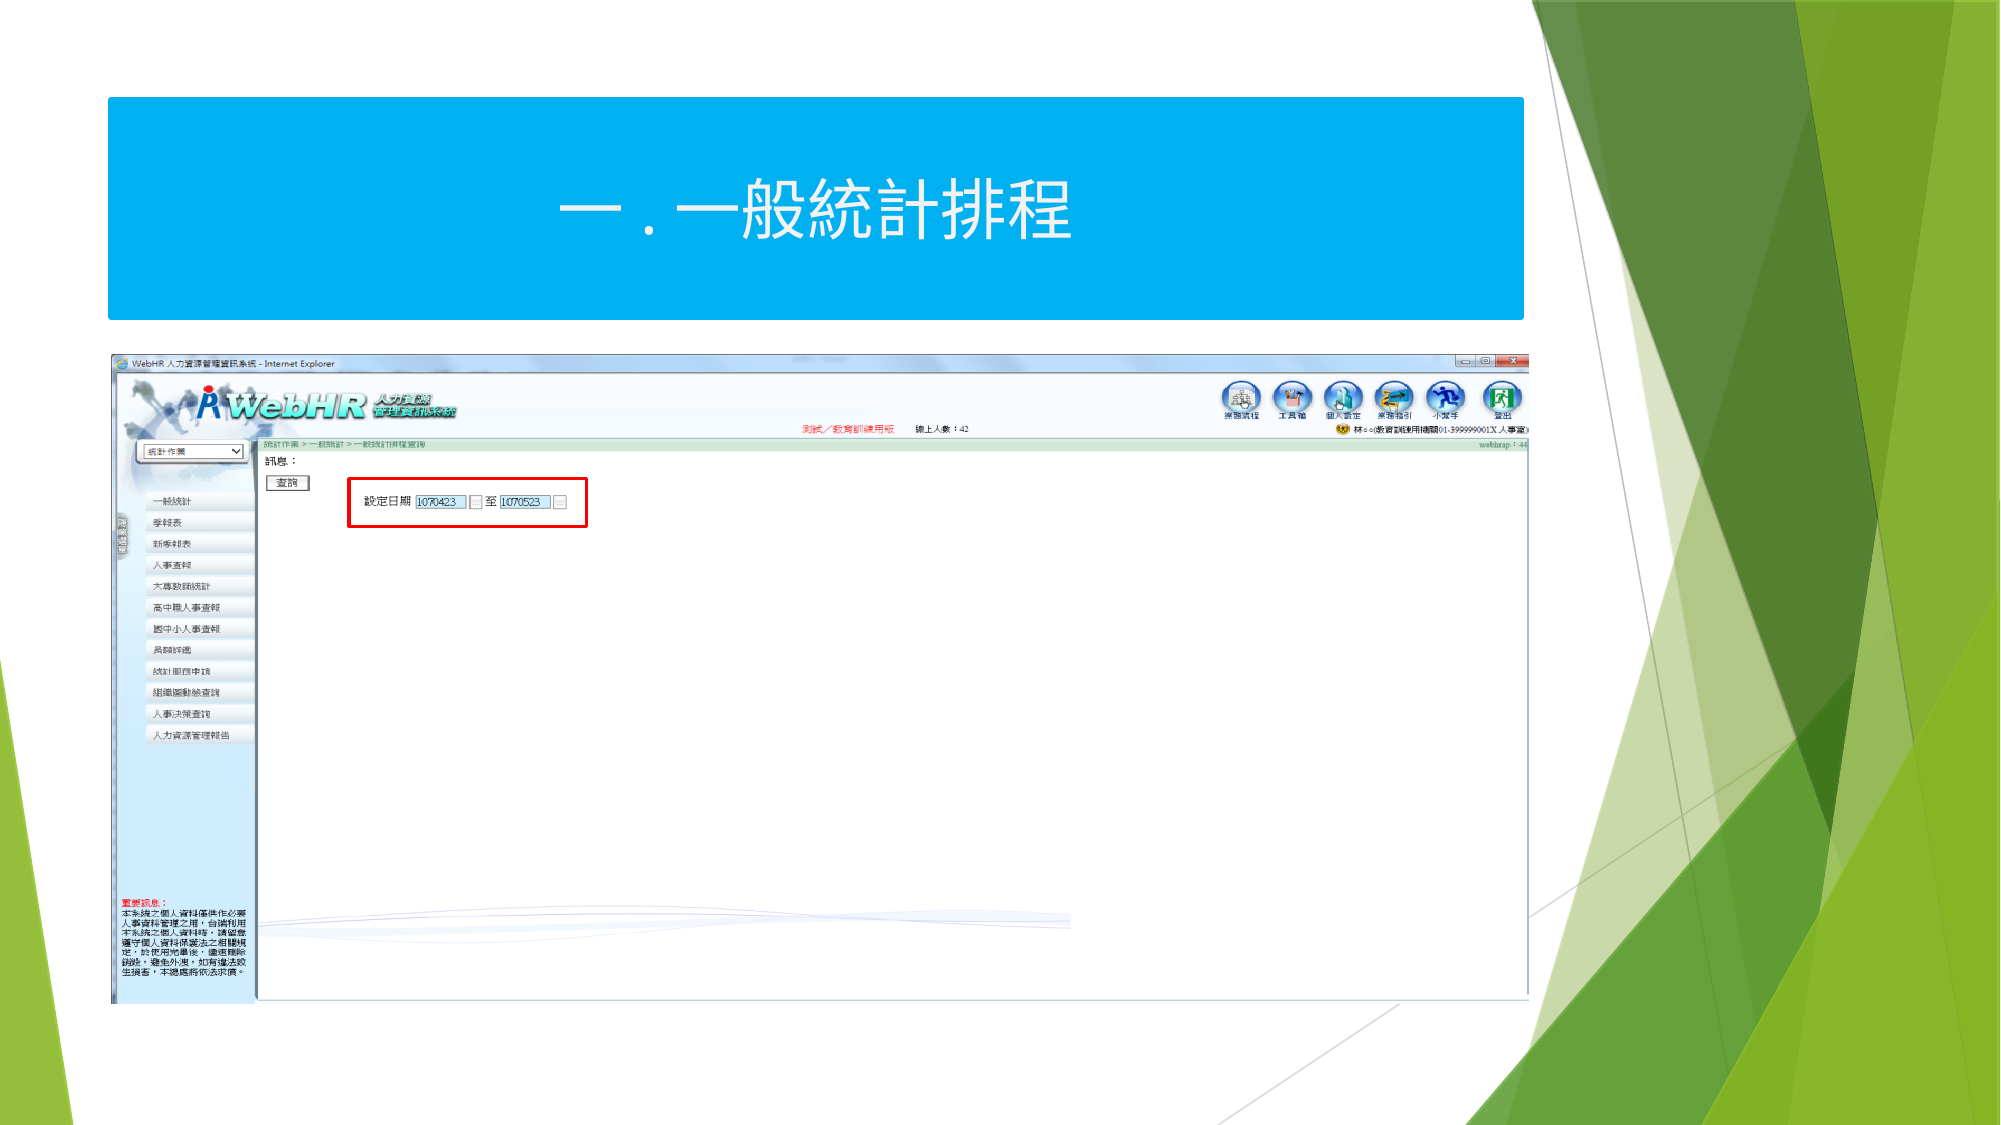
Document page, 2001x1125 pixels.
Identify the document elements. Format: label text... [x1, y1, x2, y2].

picture [111, 354, 1529, 1004]
title 一.一般統計排程 [111, 99, 1522, 317]
